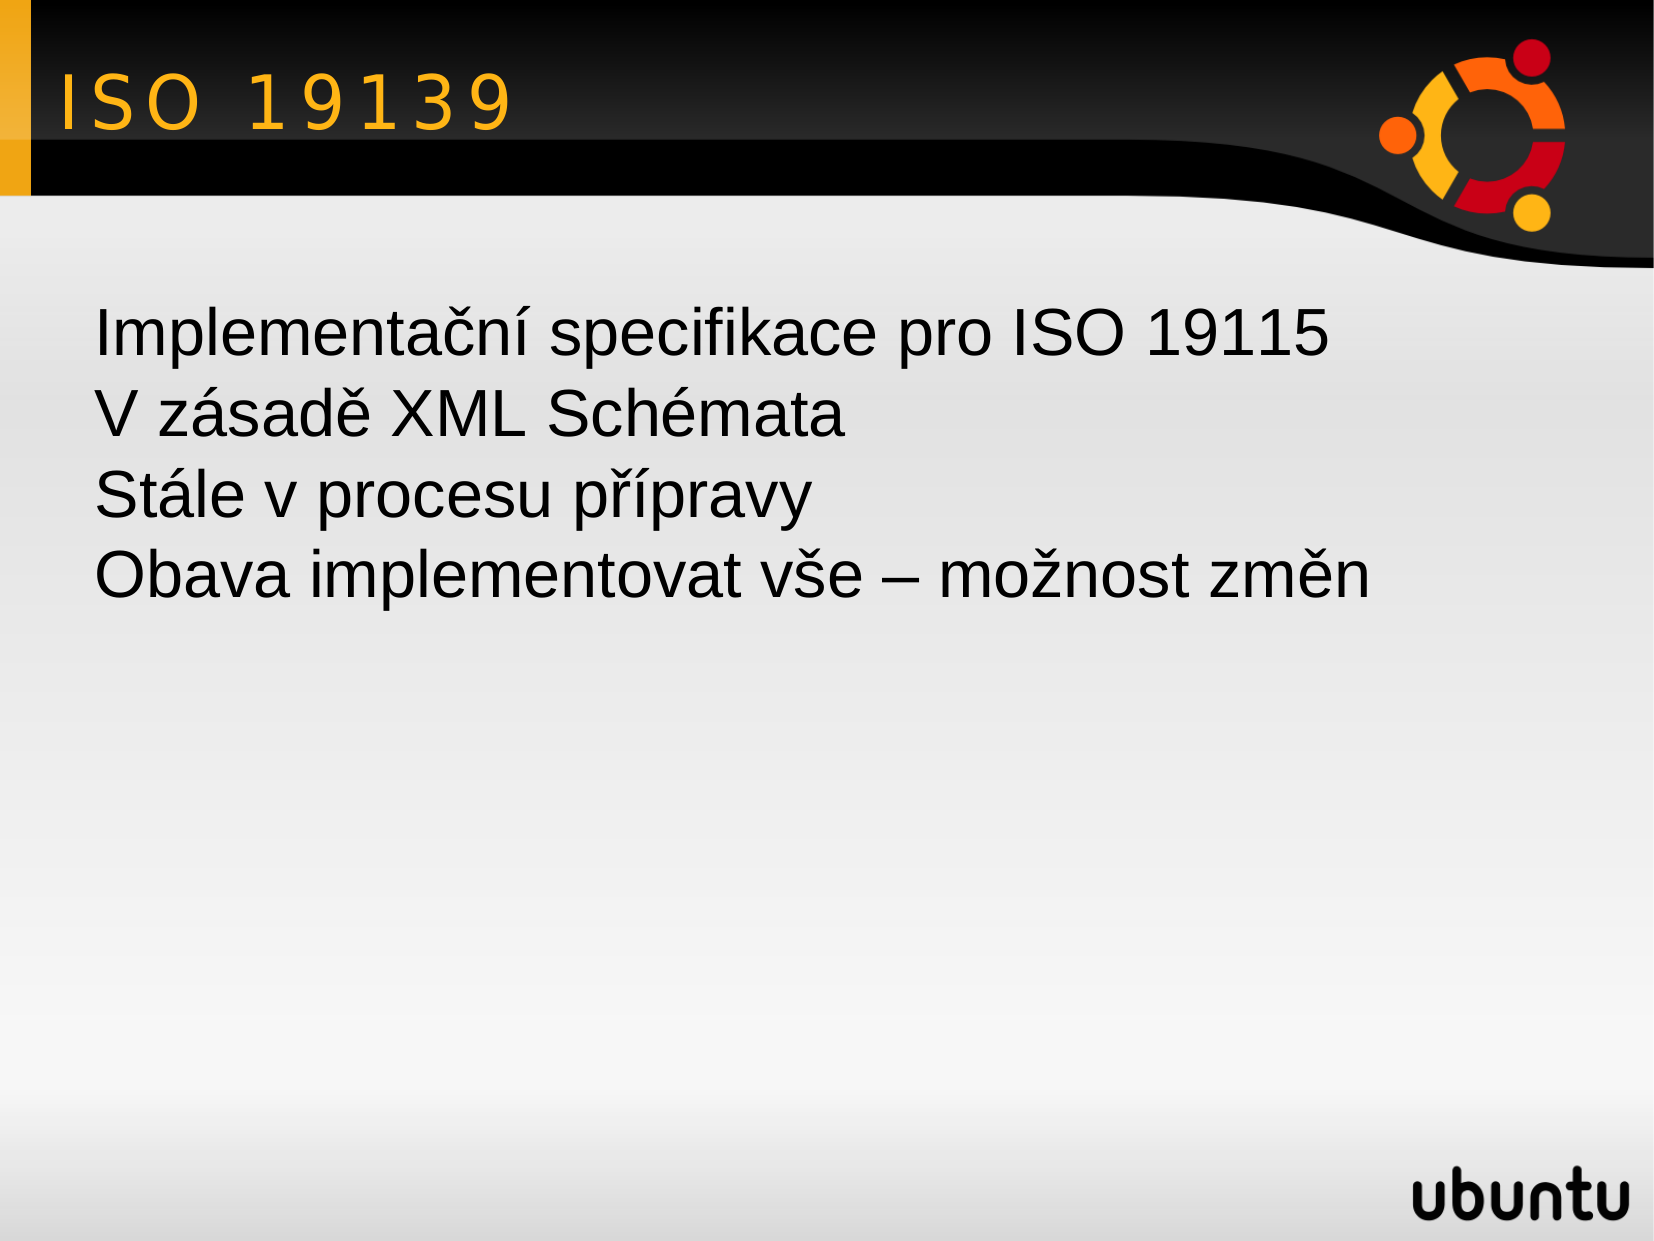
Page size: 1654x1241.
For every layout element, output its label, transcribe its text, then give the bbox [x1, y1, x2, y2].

title ISO 19139 [59, 29, 1270, 178]
list Implementační specifikace pro ISO 19115 V zásadě XML Schémata Stále v procesu přípravy Obava implementovat vše – možnost změn [76, 295, 1565, 1114]
picture [0, 0, 1654, 1241]
